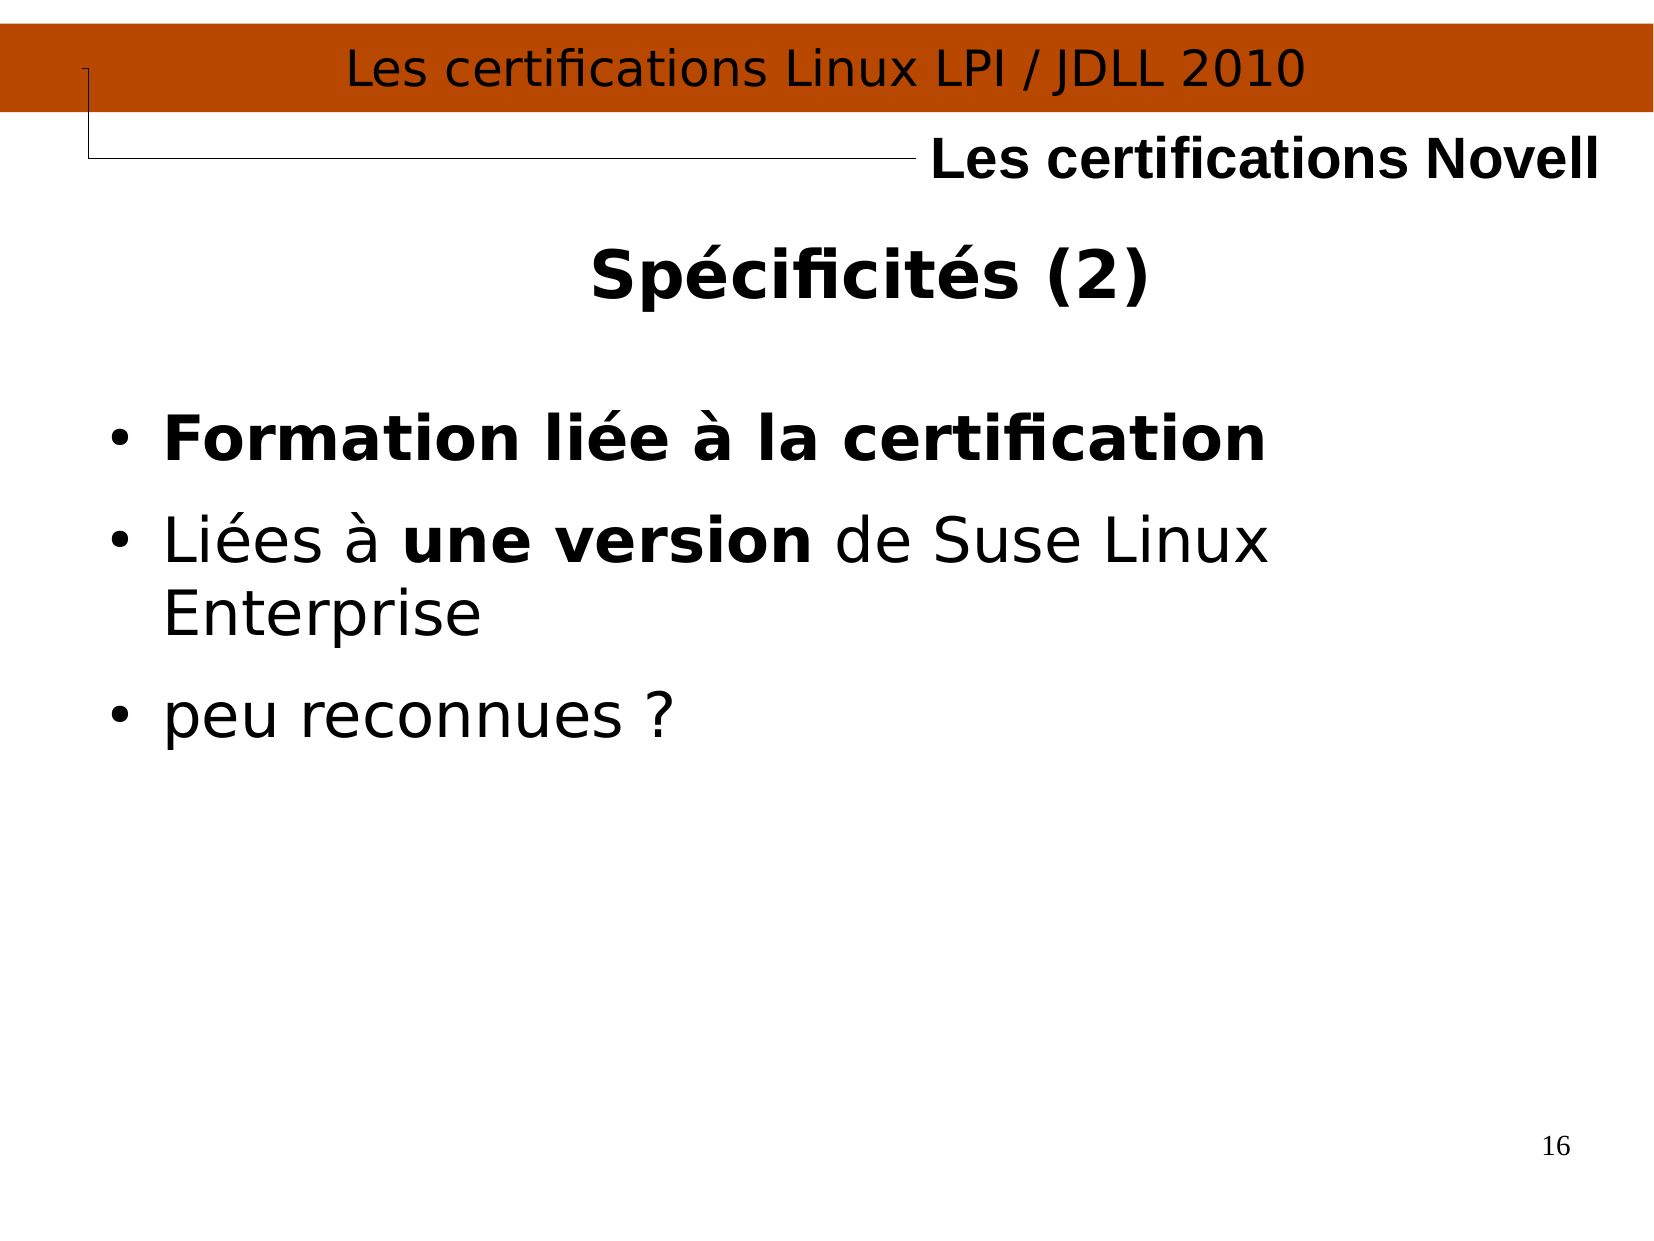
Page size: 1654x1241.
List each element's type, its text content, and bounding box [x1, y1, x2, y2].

text_box Les certifications Novell [915, 118, 1654, 198]
title Les certifications Linux LPI / JDLL 2010 [82, 39, 1571, 99]
text_box [0, 23, 1654, 113]
list Spécificités (2) Formation liée à la certification Liées à une version de Suse Linux Enterprise peu reconnues ? [91, 236, 1580, 1047]
